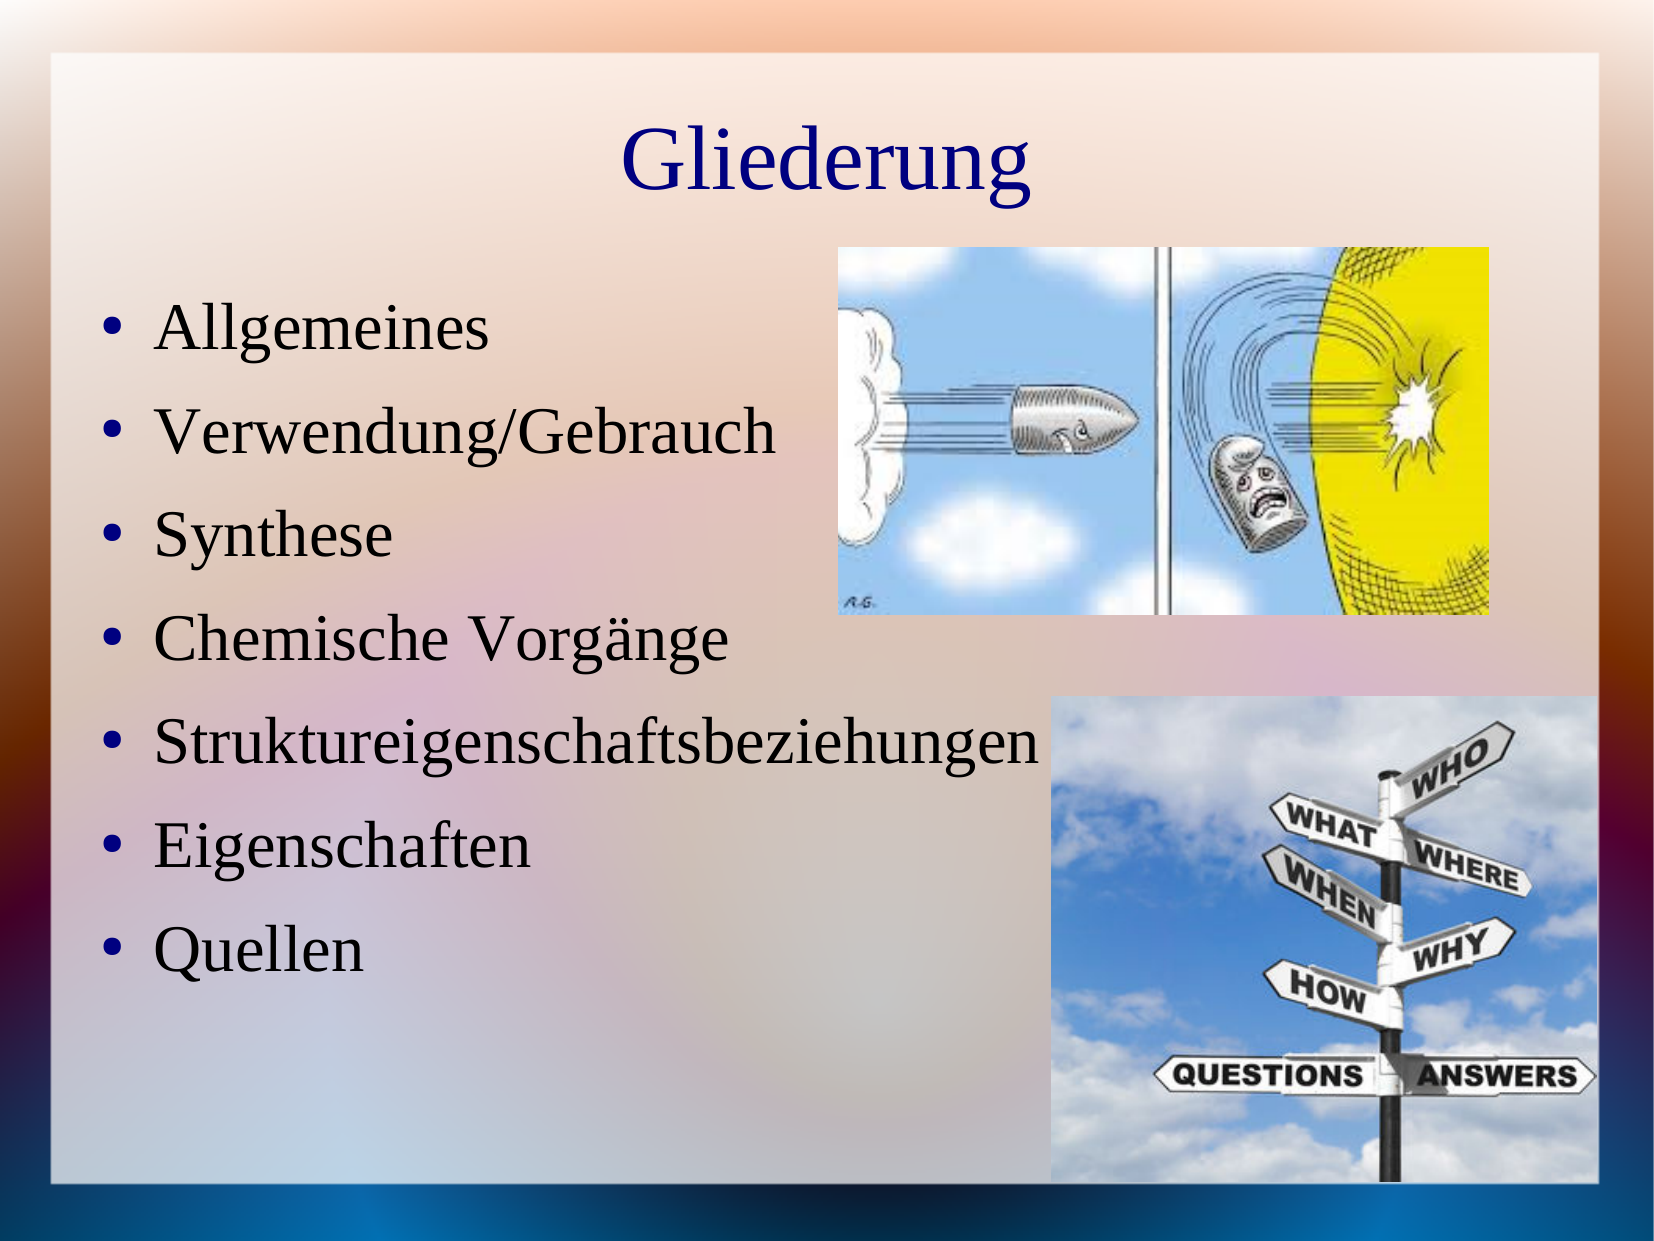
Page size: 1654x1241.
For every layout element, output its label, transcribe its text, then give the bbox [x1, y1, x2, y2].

picture [0, 0, 1654, 1241]
list Allgemeines Verwendung/Gebrauch Synthese Chemische Vorgänge Struktureigenschaftsbeziehungen Eigenschaften Quellen [82, 290, 1571, 1034]
title Gliederung [82, 55, 1571, 263]
